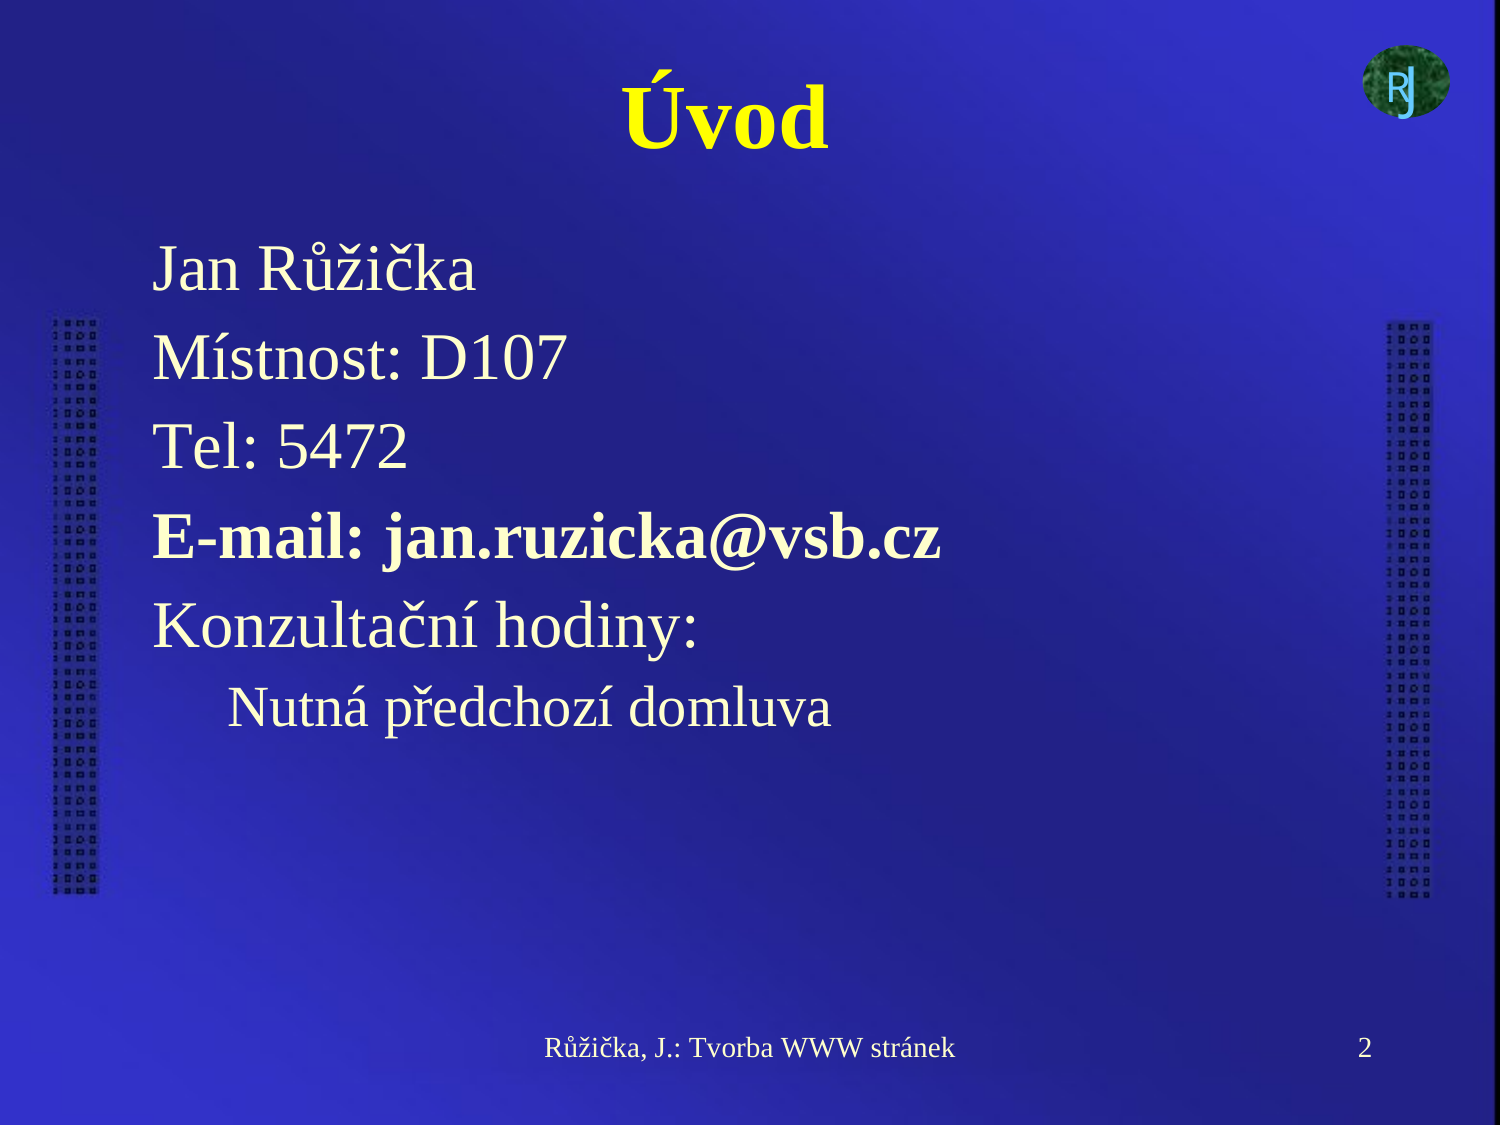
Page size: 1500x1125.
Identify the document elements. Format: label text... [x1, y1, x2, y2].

text_box 31 [1074, 1025, 1388, 1101]
list Jan Růžička Místnost: D107 Tel: 5472 E-mail: jan.ruzicka@vsb.cz Konzultační hodiny: Nutná předchozí domluva [137, 224, 1413, 951]
text_box [1362, 61, 1370, 102]
text_box R [1370, 50, 1433, 116]
picture [0, 0, 1500, 1125]
title Úvod [87, 24, 1363, 213]
text_box Růžička, J.: Tvorba WWW stránek [512, 1025, 988, 1101]
text_box J [1388, 39, 1451, 128]
